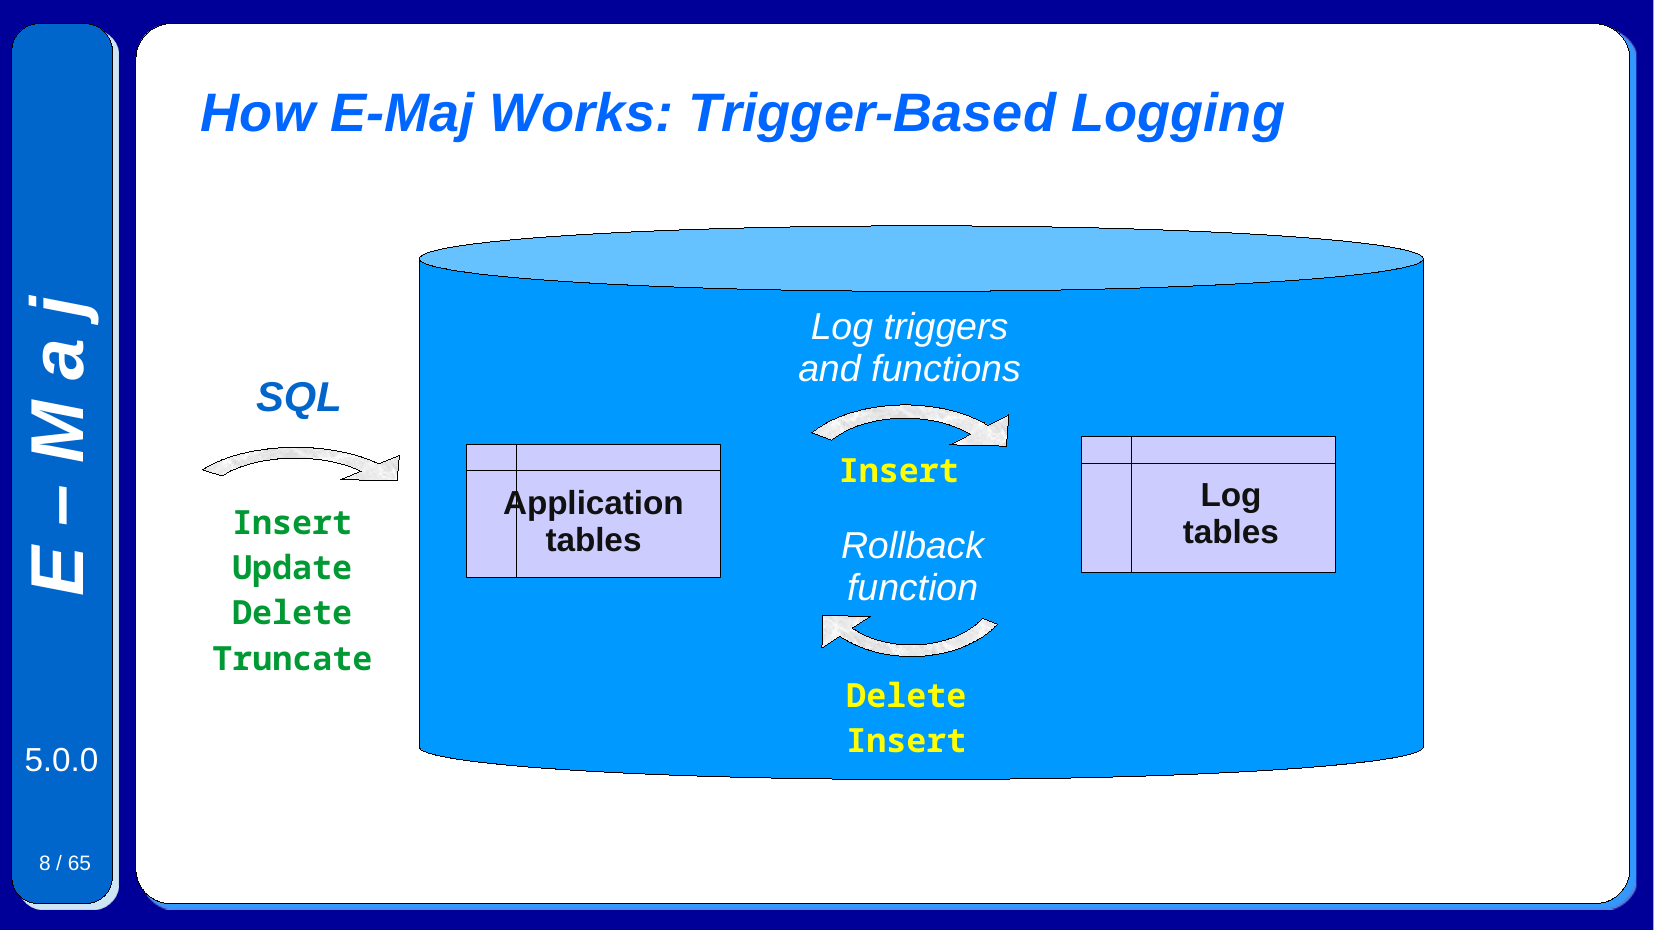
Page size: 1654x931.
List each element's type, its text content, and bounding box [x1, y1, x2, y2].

text_box Rollback function [755, 516, 1070, 616]
text_box Application tables [448, 476, 739, 569]
text_box Delete Insert [802, 664, 1010, 759]
text_box Insert Update Delete Truncate [183, 491, 402, 661]
text_box [202, 447, 400, 481]
text_box Log tables [1138, 468, 1323, 561]
list “Multi-groups” variants of functions emaj_start_groups (groups_array, … ) emaj_stop_groups (groups_array, … ) emaj_set_mark_groups (groups_array, … ) emaj_rollback_groups (groups_array, … ) emaj_logged_rollback_groups (groups_array, … ) emaj_log_stat_groups (groups_array, … ) emaj_gen_sql_groups (groups_array, … ) Shared mark across groups. Both PostgreSQL syntaxes for groups arrays ARRAY['group 1', 'group 2', … ] '{"group 1", "group 2", … }' [419, 225, 1424, 292]
text_box [419, 260, 1424, 780]
text_box Log triggers and functions [761, 298, 1058, 398]
title How E-Maj Works: Trigger-Based Logging [200, 34, 1575, 191]
text_box SQL [194, 366, 404, 428]
text_box Insert [817, 439, 981, 494]
